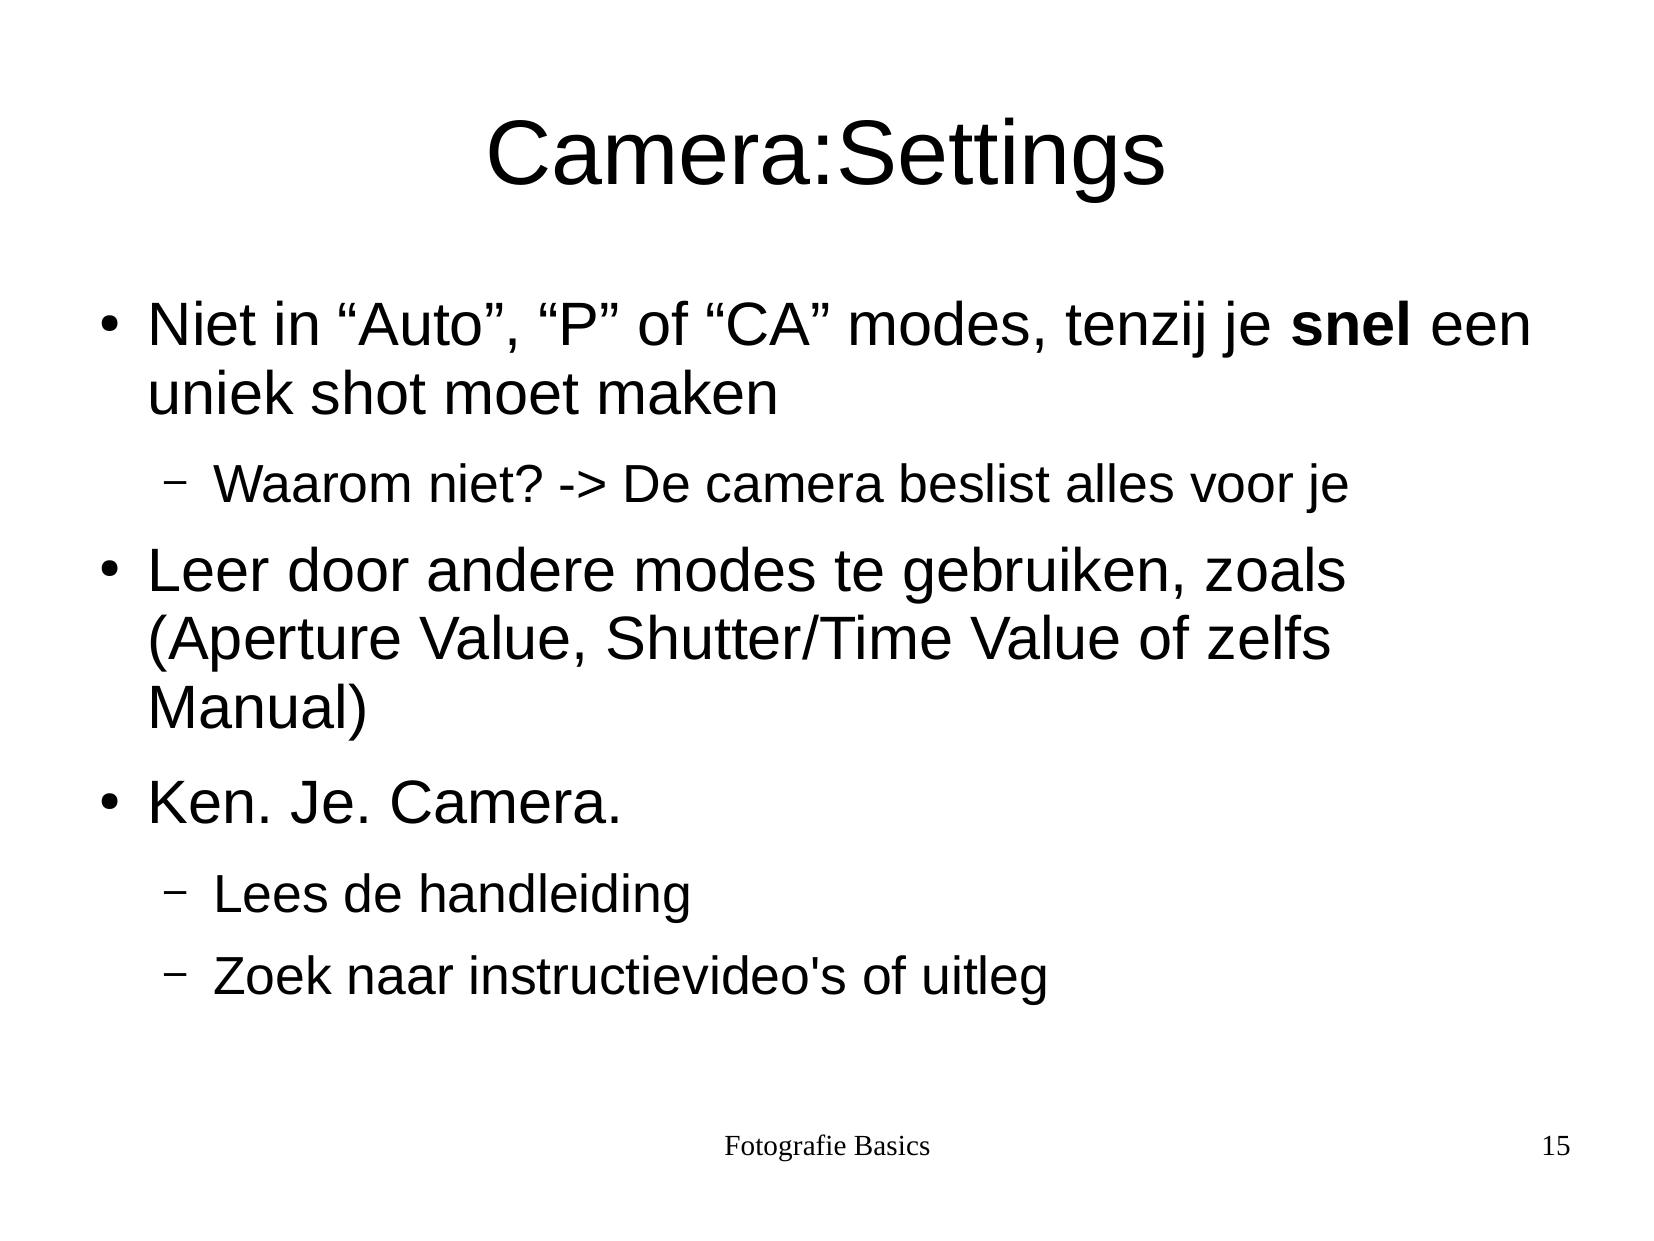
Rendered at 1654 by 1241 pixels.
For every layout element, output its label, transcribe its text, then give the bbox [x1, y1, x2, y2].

list Niet in “Auto”, “P” of “CA” modes, tenzij je snel een uniek shot moet maken Waarom niet? -> De camera beslist alles voor je Leer door andere modes te gebruiken, zoals (Aperture Value, Shutter/Time Value of zelfs Manual) Ken. Je. Camera. Lees de handleiding Zoek naar instructievideo's of uitleg [82, 290, 1571, 1010]
title Camera:Settings [82, 49, 1571, 257]
